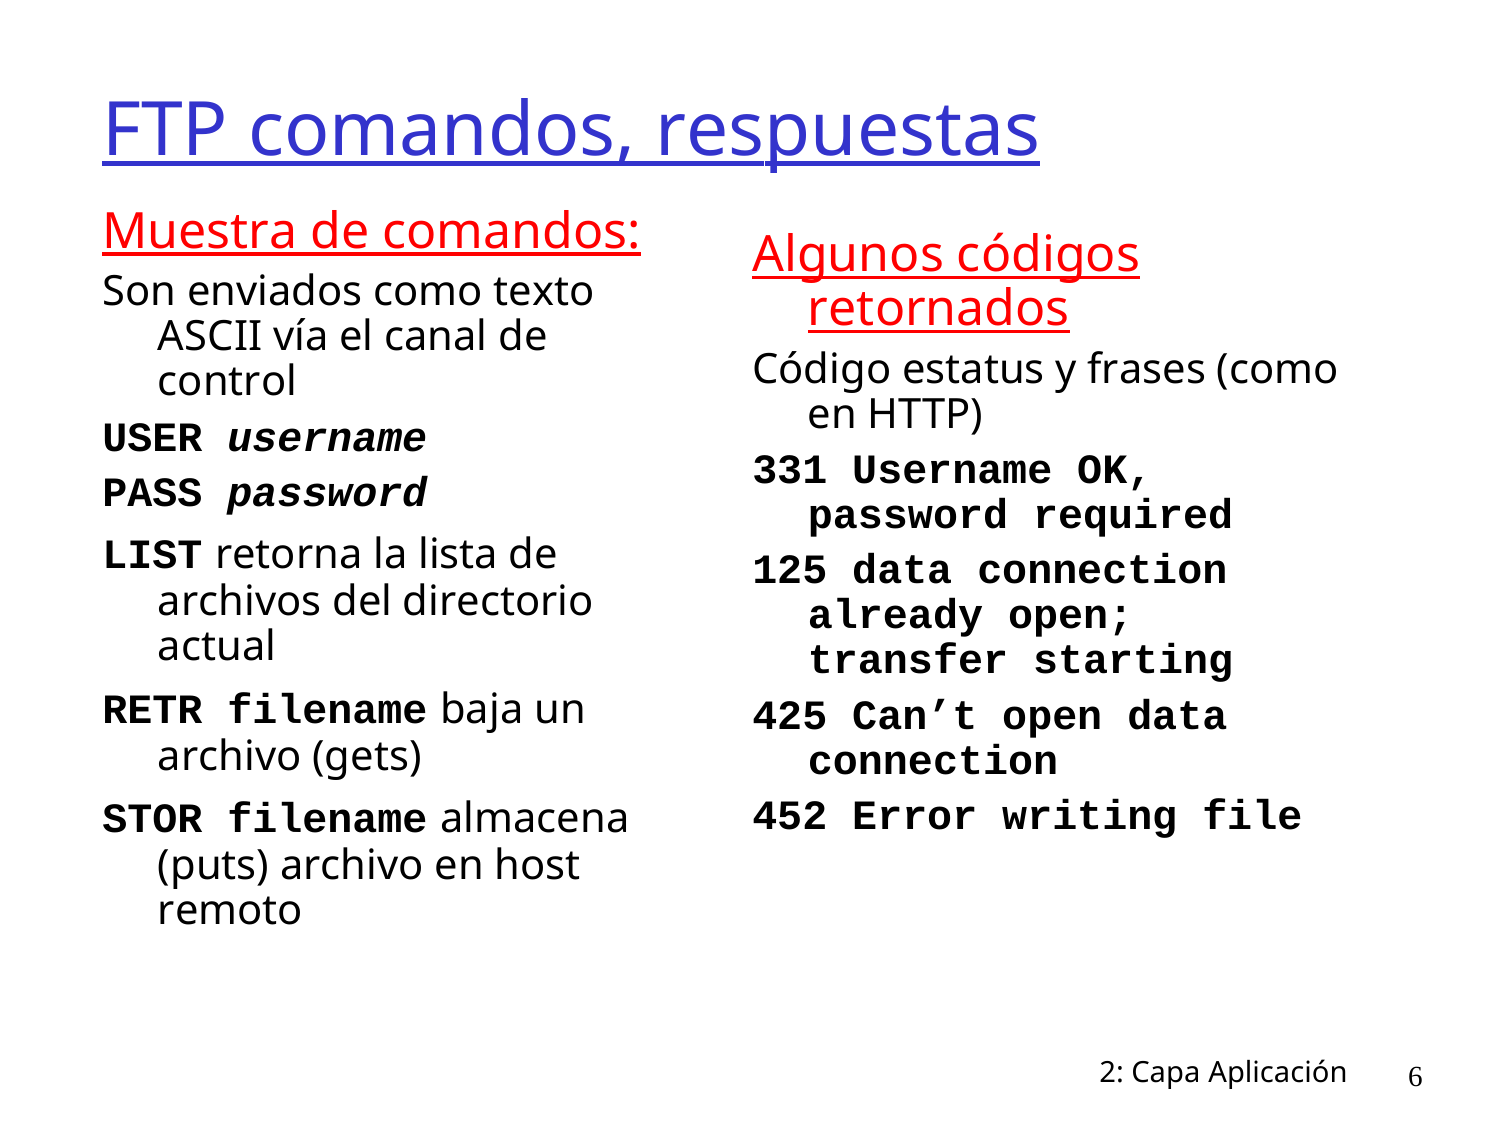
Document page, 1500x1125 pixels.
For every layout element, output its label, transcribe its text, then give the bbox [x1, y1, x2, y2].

text_box FTP comandos, respuestas [87, 37, 1363, 225]
text_box Muestra de comandos: Son enviados como texto ASCII vía el canal de control USER username PASS password LIST retorna la lista de archivos del directorio actual RETR filename baja un archivo (gets)‏ STOR filename almacena (puts) archivo en host remoto [87, 197, 713, 961]
text_box Algunos códigos retornados Código estatus y frases (como en HTTP)‏ 331 Username OK, password required 125 data connection already open; transfer starting 425 Can’t open data connection 452 Error writing file [737, 221, 1363, 901]
